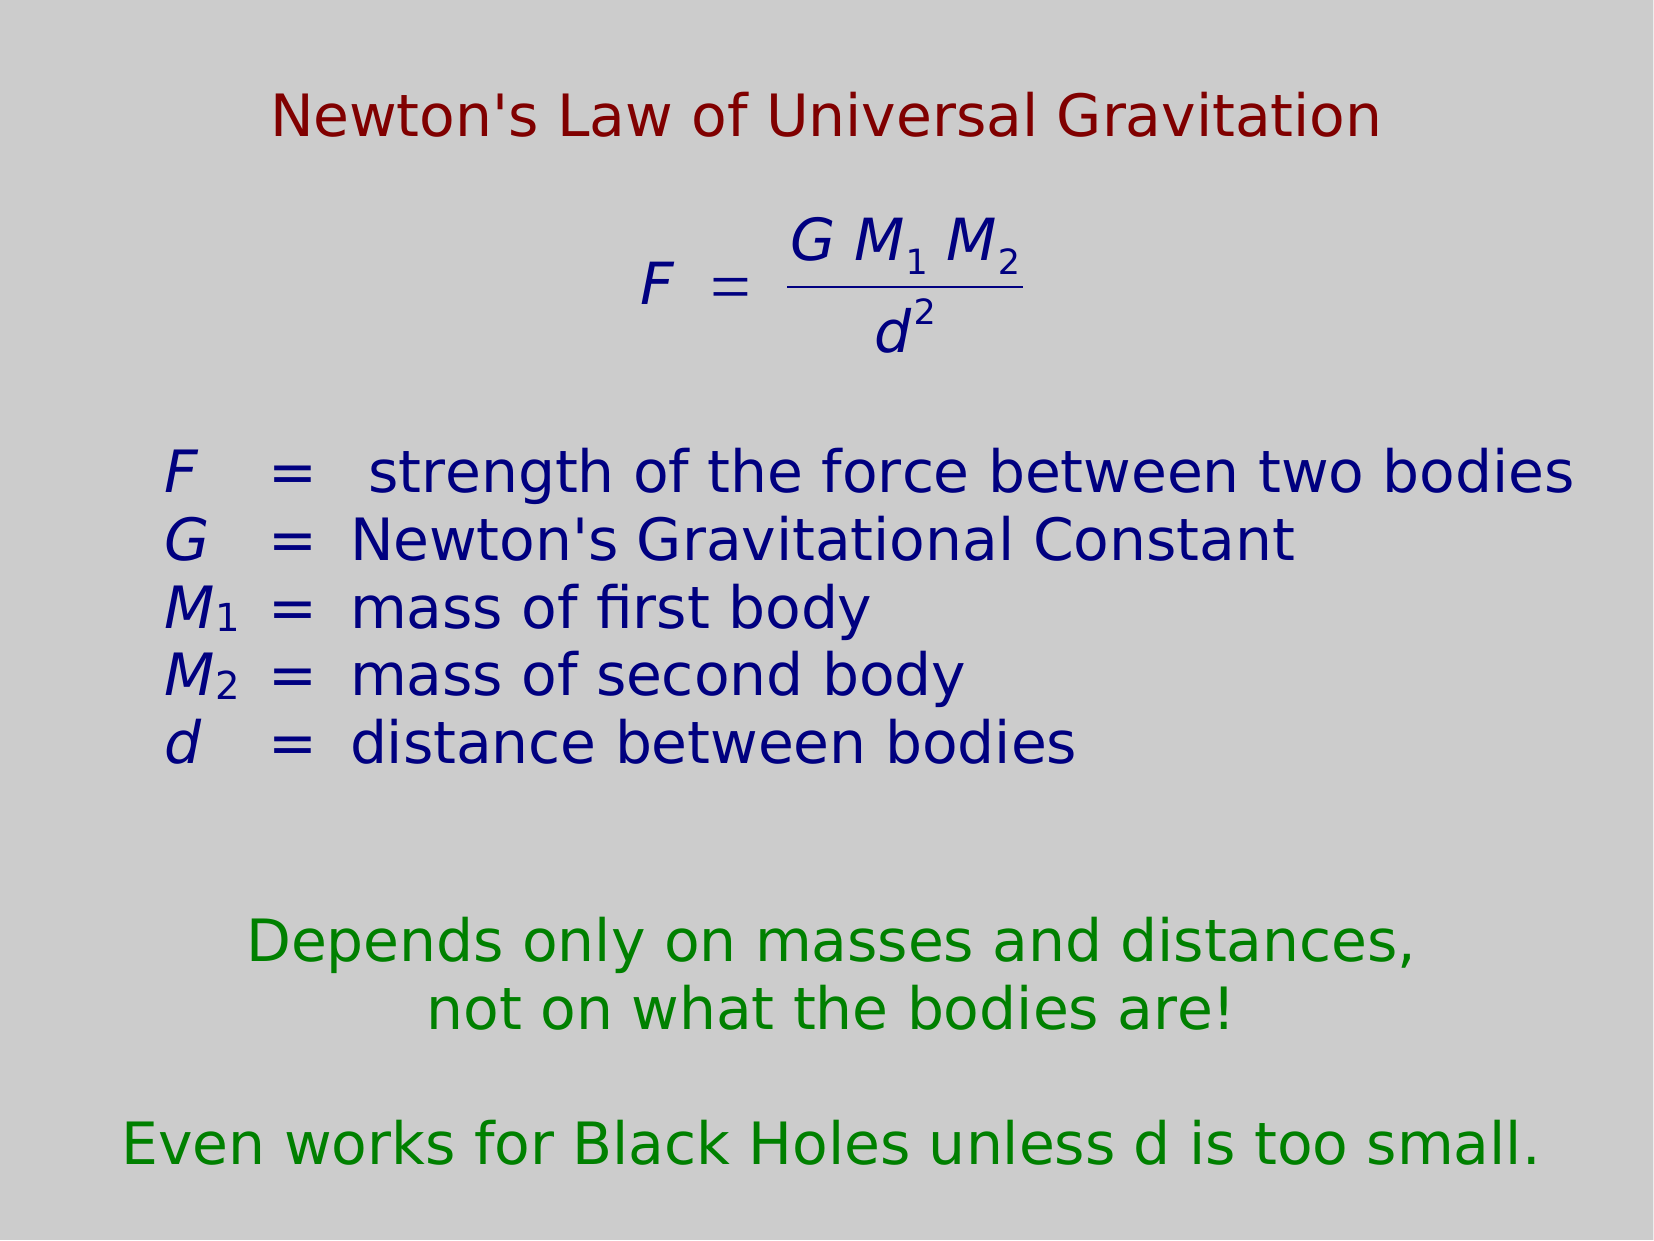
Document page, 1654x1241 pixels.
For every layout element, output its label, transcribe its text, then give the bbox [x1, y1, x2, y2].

chart [632, 206, 1032, 367]
text_box Newton's Law of Universal Gravitation [255, 75, 1399, 158]
text_box Depends only on masses and distances, not on what the bodies are! Even works for Black Holes unless d is too small. [106, 900, 1557, 1186]
text_box F = strength of the force between two bodies G = Newton's Gravitational Constant M1 = mass of first body M2 = mass of second body d = distance between bodies [150, 431, 1591, 815]
